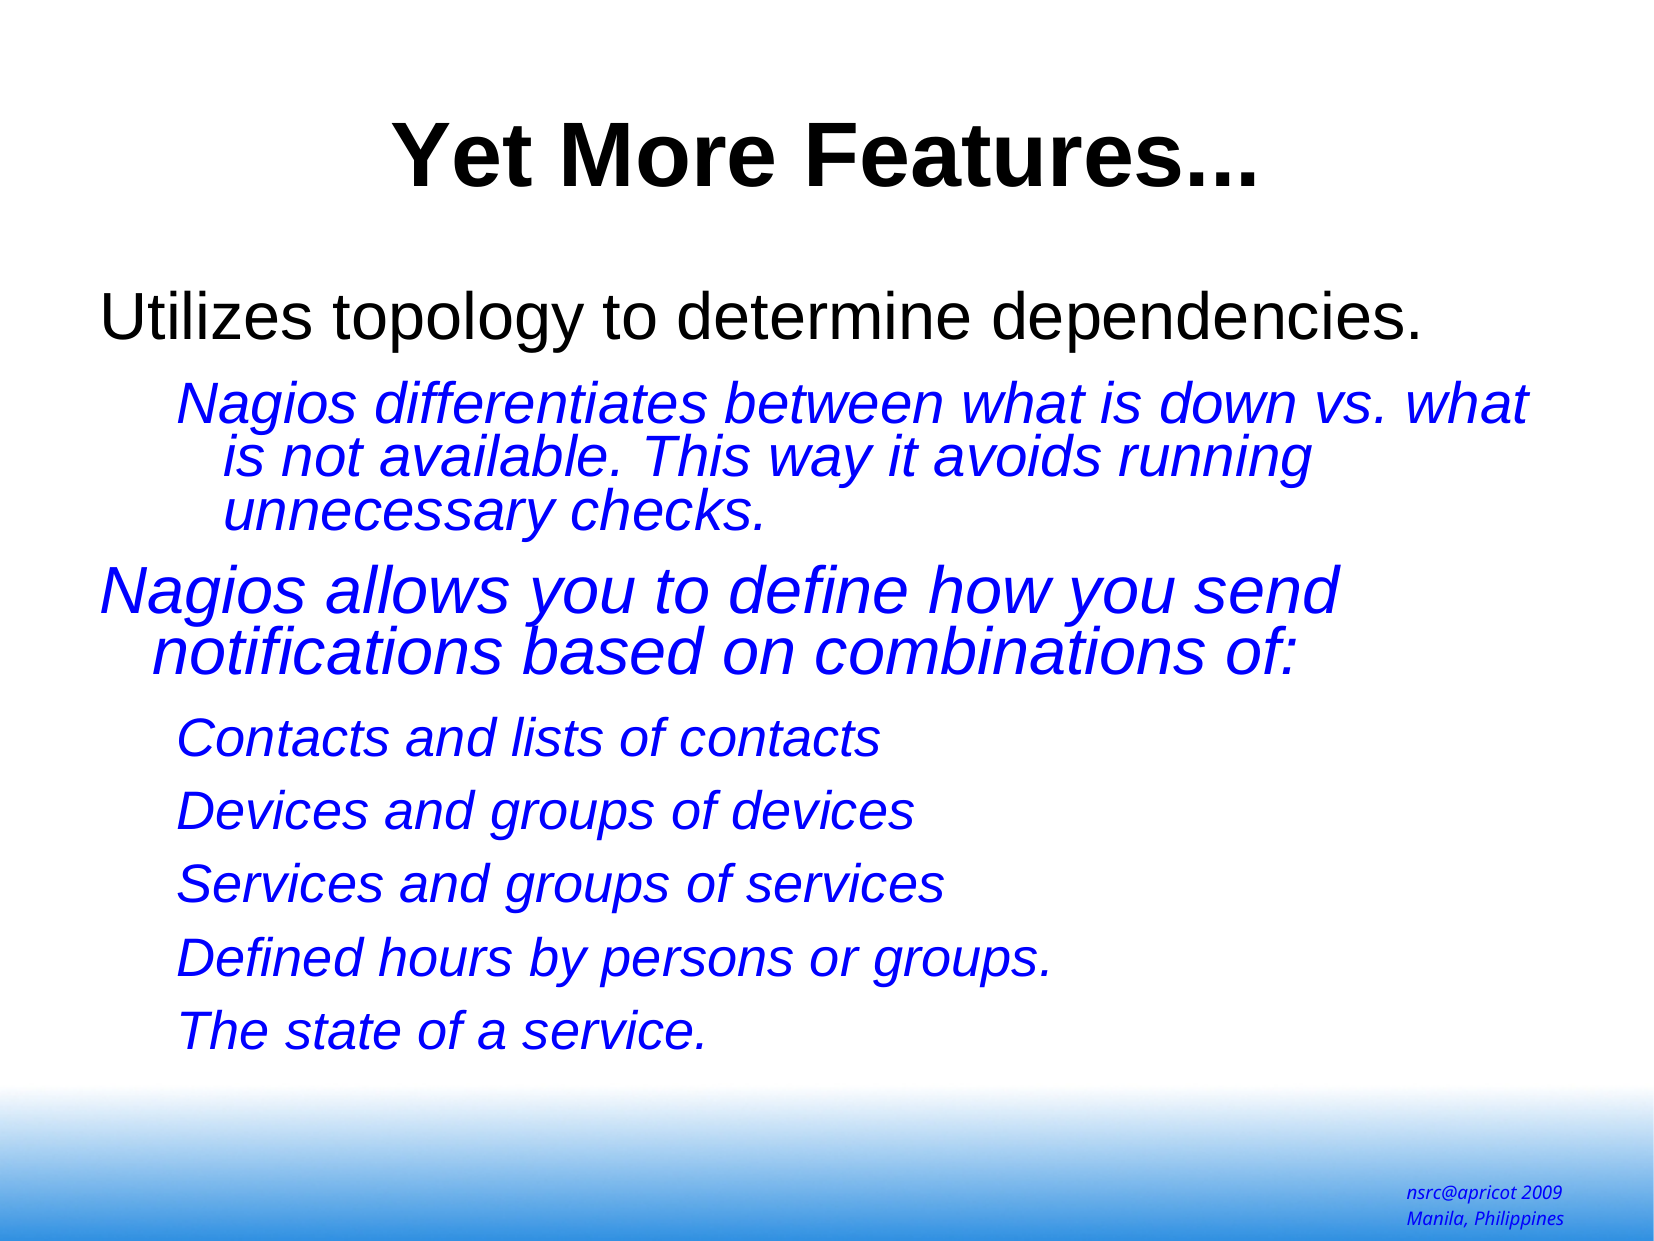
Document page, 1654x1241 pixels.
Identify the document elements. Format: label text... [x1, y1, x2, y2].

list Utilizes topology to determine dependencies. Nagios differentiates between what is down vs. what is not available. This way it avoids running unnecessary checks. Nagios allows you to define how you send notifications based on combinations of: Contacts and lists of contacts Devices and groups of devices Services and groups of services Defined hours by persons or groups. The state of a service. [82, 290, 1571, 1203]
title Yet More Features... [82, 49, 1571, 257]
picture [0, 1083, 1654, 1241]
